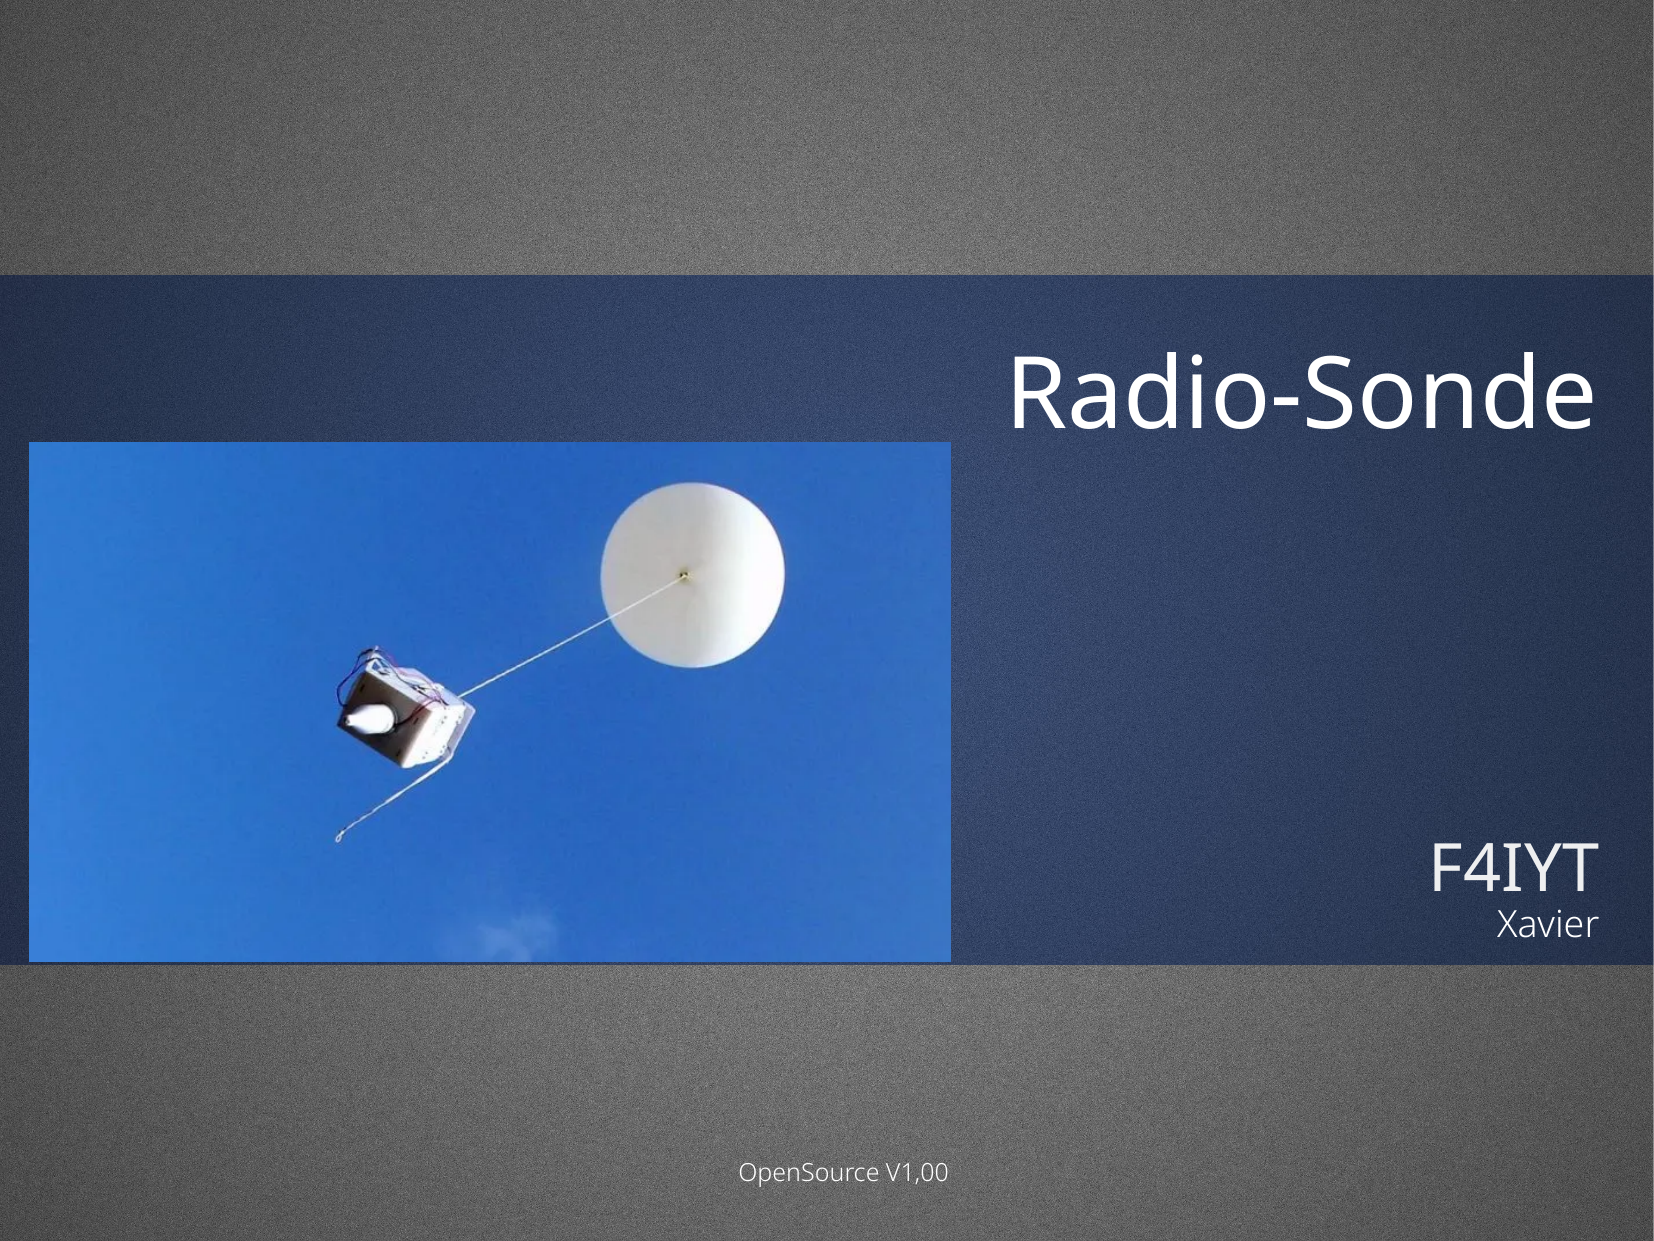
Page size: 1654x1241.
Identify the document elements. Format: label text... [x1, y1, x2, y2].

picture [0, 0, 1654, 1241]
text_box F4IYT [951, 818, 1615, 887]
text_box Xavier [951, 887, 1615, 958]
text_box OpenSource V1,00 [75, 1126, 1613, 1197]
title Radio-Sonde [248, 330, 1599, 449]
